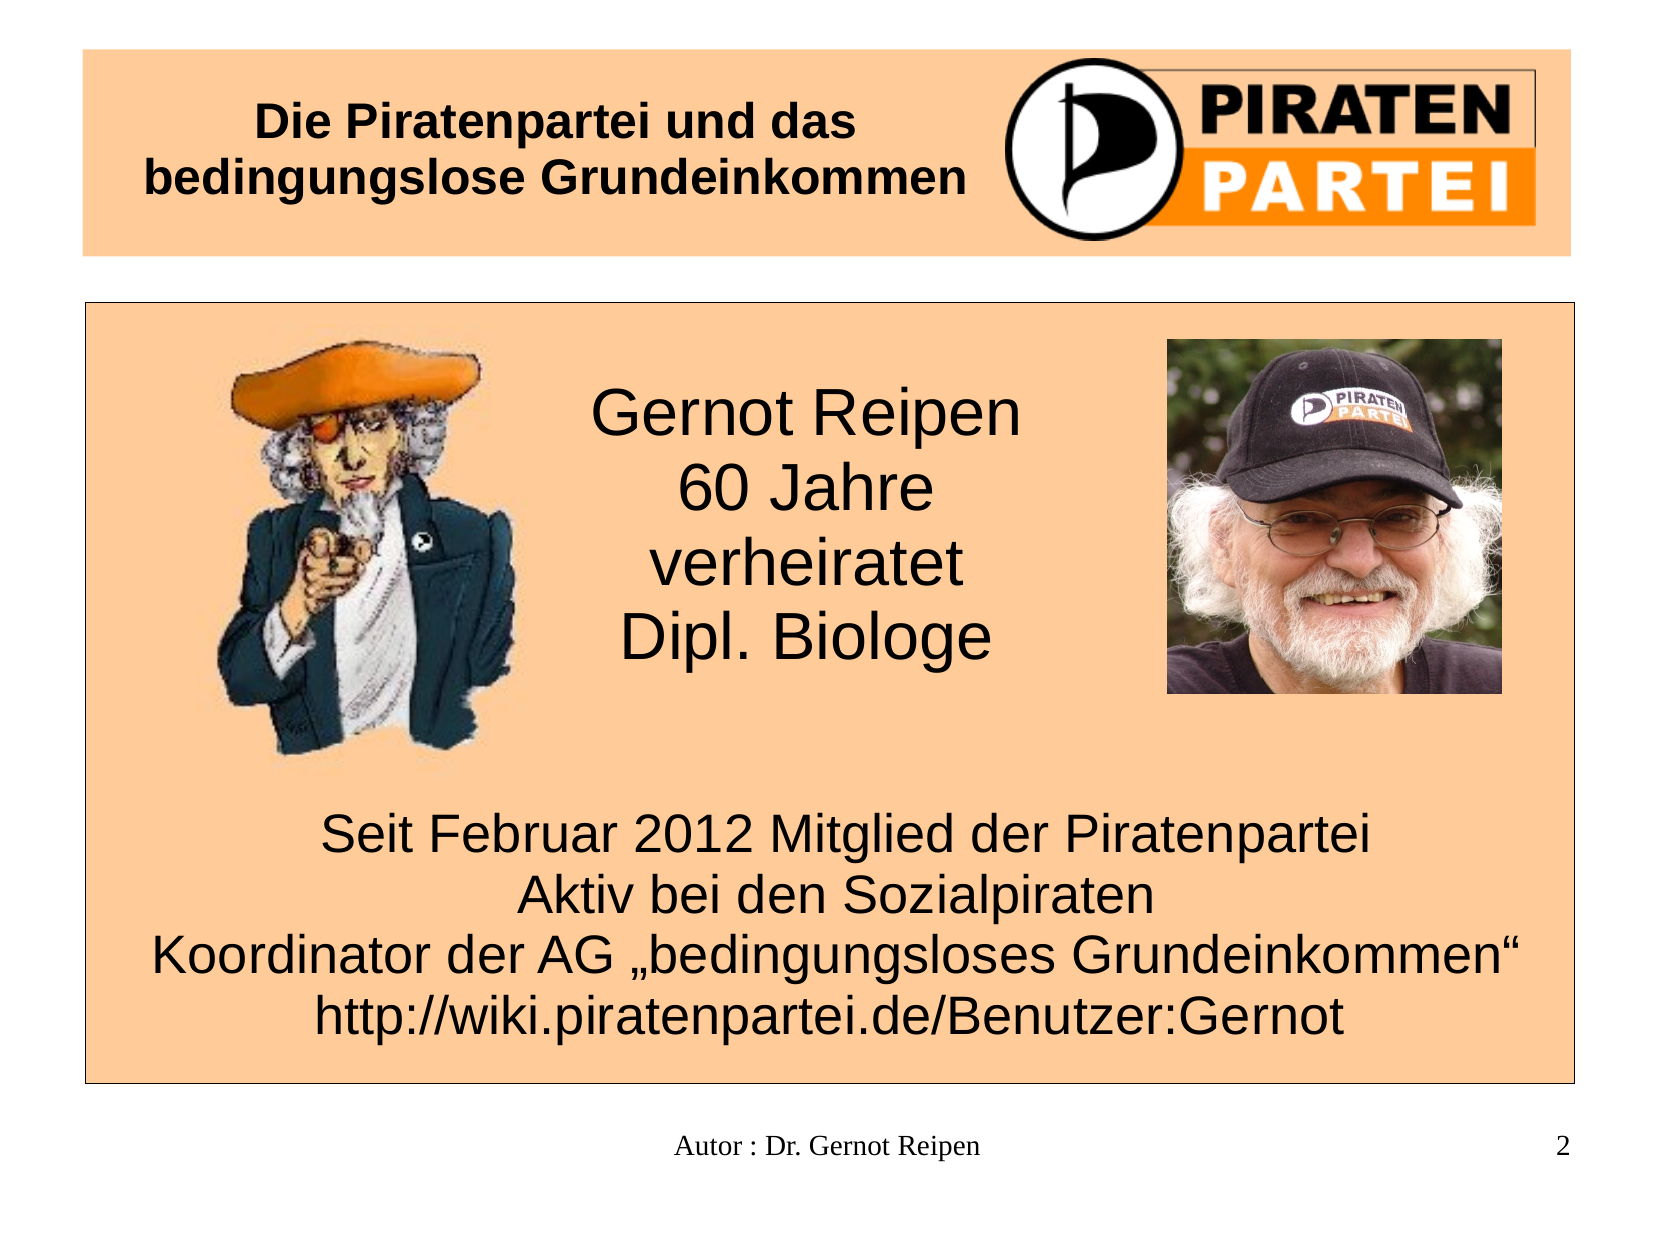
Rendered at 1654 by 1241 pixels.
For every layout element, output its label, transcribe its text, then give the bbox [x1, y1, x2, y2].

picture [161, 324, 545, 750]
title [82, 49, 1571, 257]
text_box Gernot Reipen 60 Jahre verheiratet Dipl. Biologe [422, 374, 1168, 674]
text_box Seit Februar 2012 Mitglied der Piratenpartei Aktiv bei den Sozialpiraten Koordinator der AG „bedingungsloses Grundeinkommen“ http://wiki.piratenpartei.de/Benutzer:Gernot [113, 750, 1561, 1099]
picture [1005, 58, 1536, 241]
text_box [85, 302, 1575, 1084]
picture [1167, 339, 1502, 694]
text_box Die Piratenpartei und das bedingungslose Grundeinkommen [112, 52, 982, 247]
